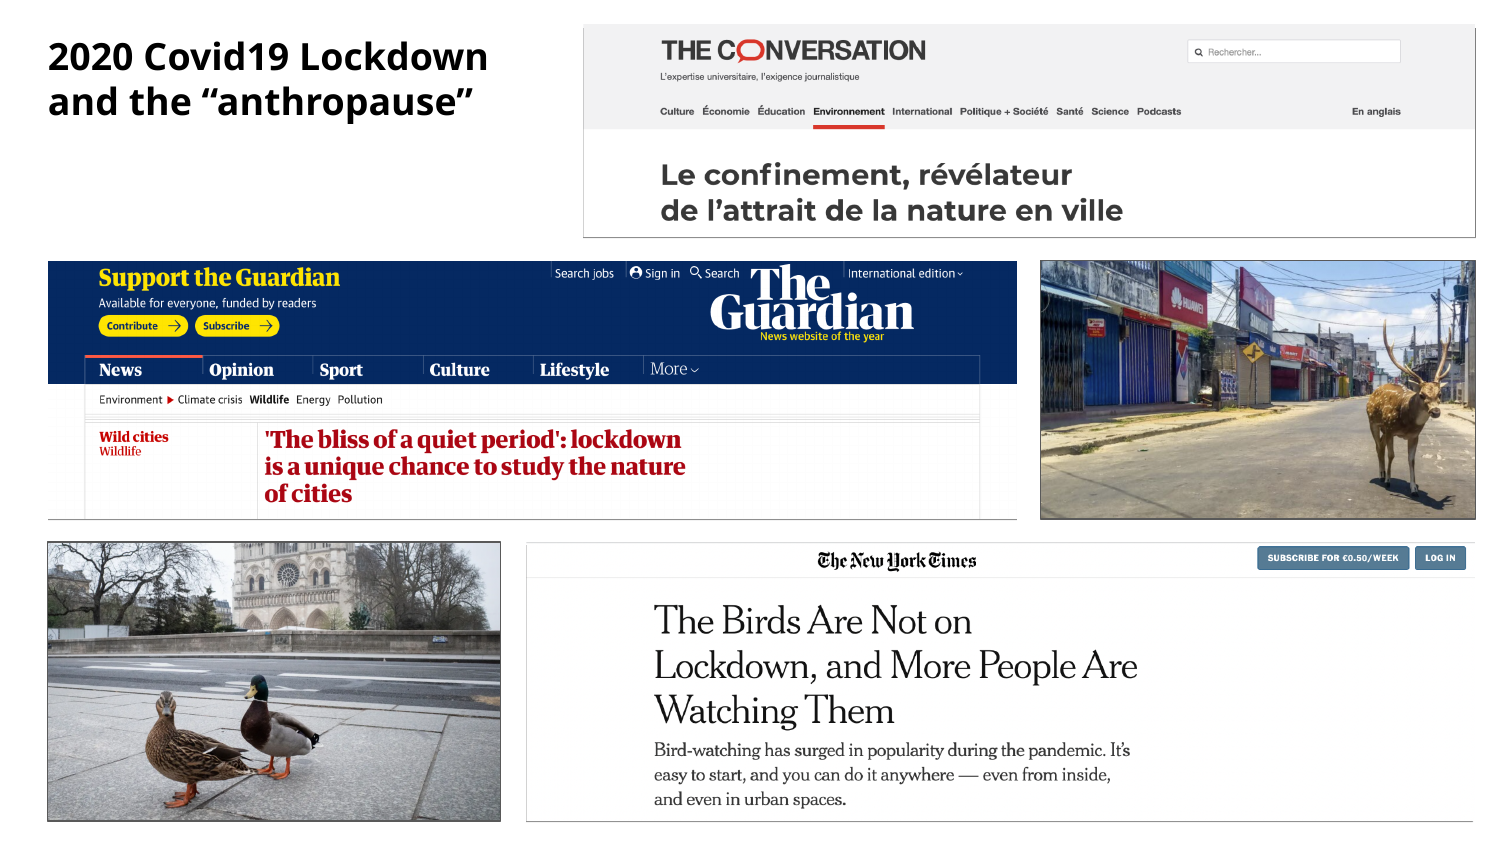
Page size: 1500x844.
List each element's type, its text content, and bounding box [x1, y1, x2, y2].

picture [48, 261, 1017, 519]
text_box 2020 Covid19 Lockdown and the “anthropause” [32, 17, 547, 138]
picture [526, 542, 1475, 821]
picture [48, 542, 500, 821]
picture [583, 24, 1475, 237]
picture [1041, 261, 1475, 519]
